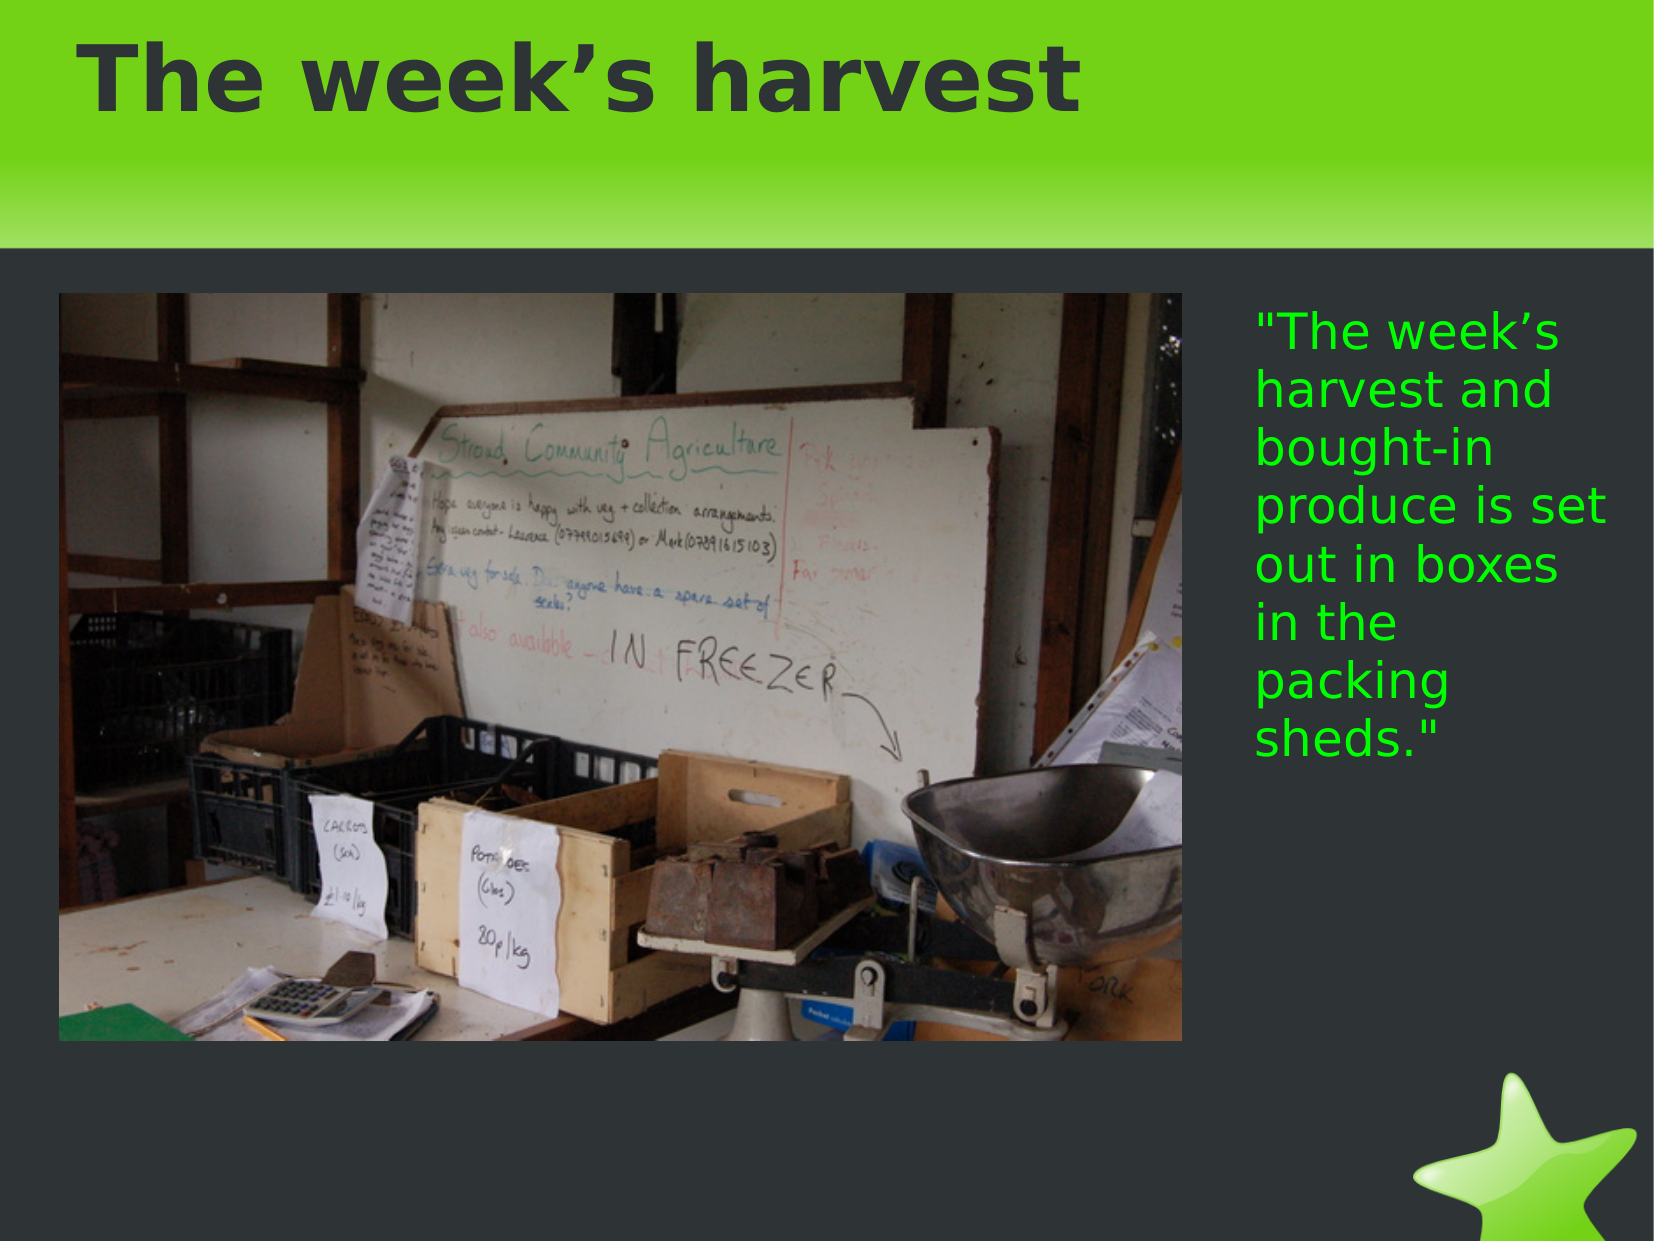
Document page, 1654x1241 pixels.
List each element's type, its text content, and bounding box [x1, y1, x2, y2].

picture [0, 0, 1654, 1241]
title The week’s harvest [76, 25, 1565, 240]
text_box "The week’s harvest and bought-in produce is set out in boxes in the packing sheds." [1240, 295, 1625, 1004]
